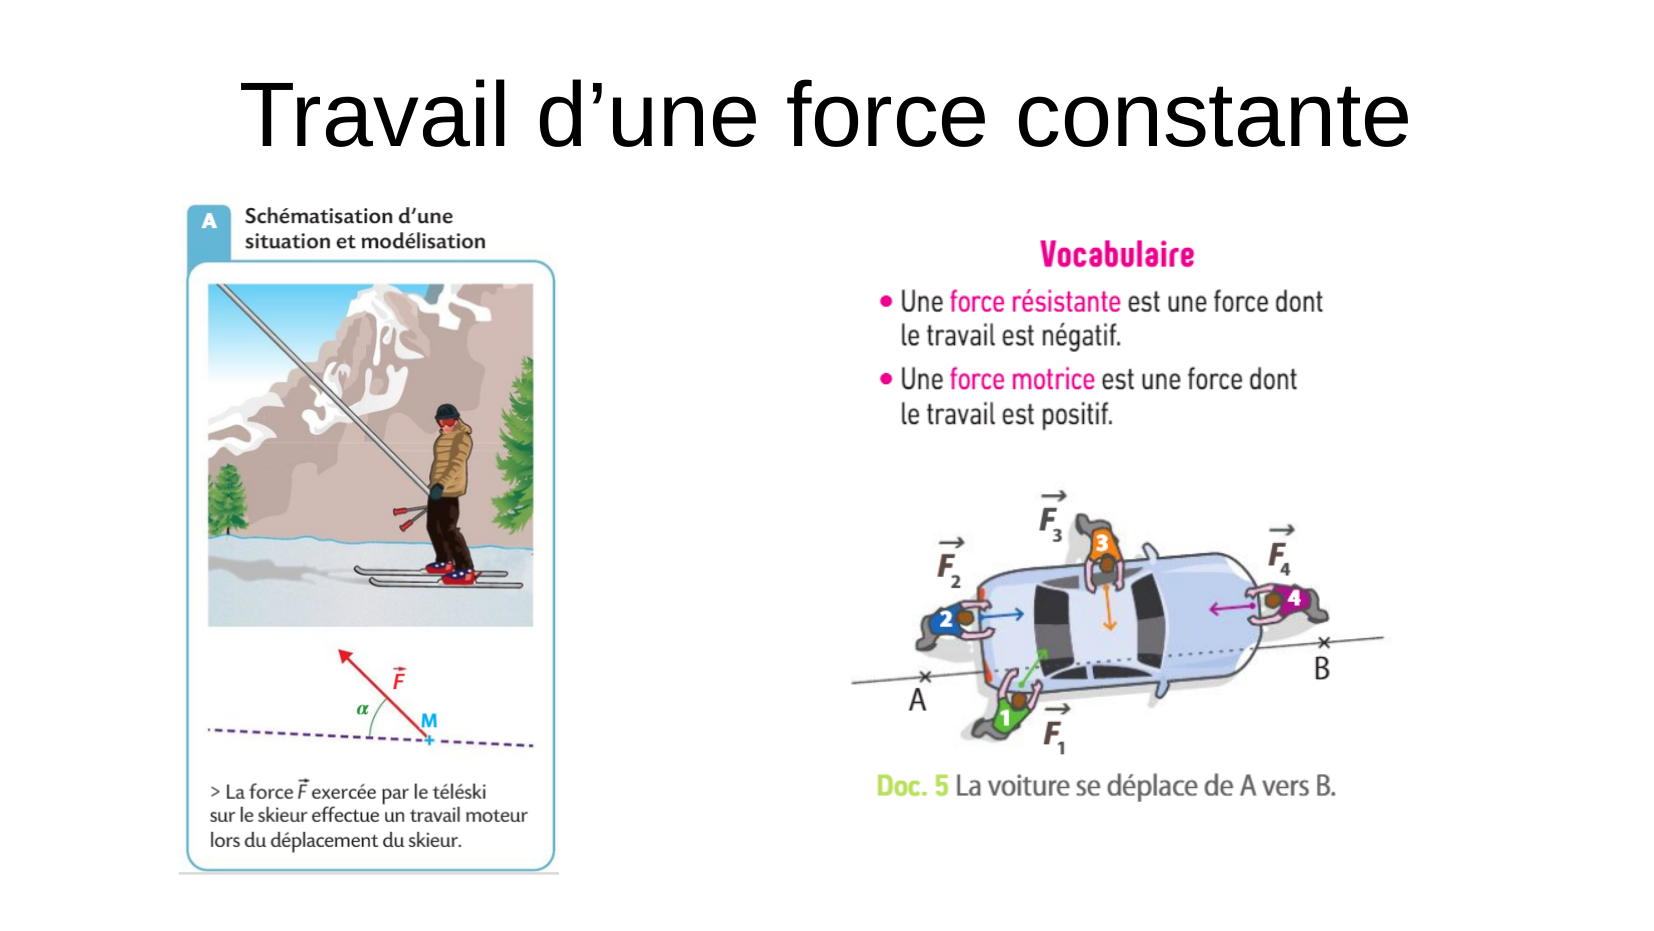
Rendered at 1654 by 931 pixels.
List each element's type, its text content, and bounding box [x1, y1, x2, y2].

picture [165, 192, 559, 877]
title Travail d’une force constante [82, 37, 1571, 193]
picture [850, 213, 1420, 827]
